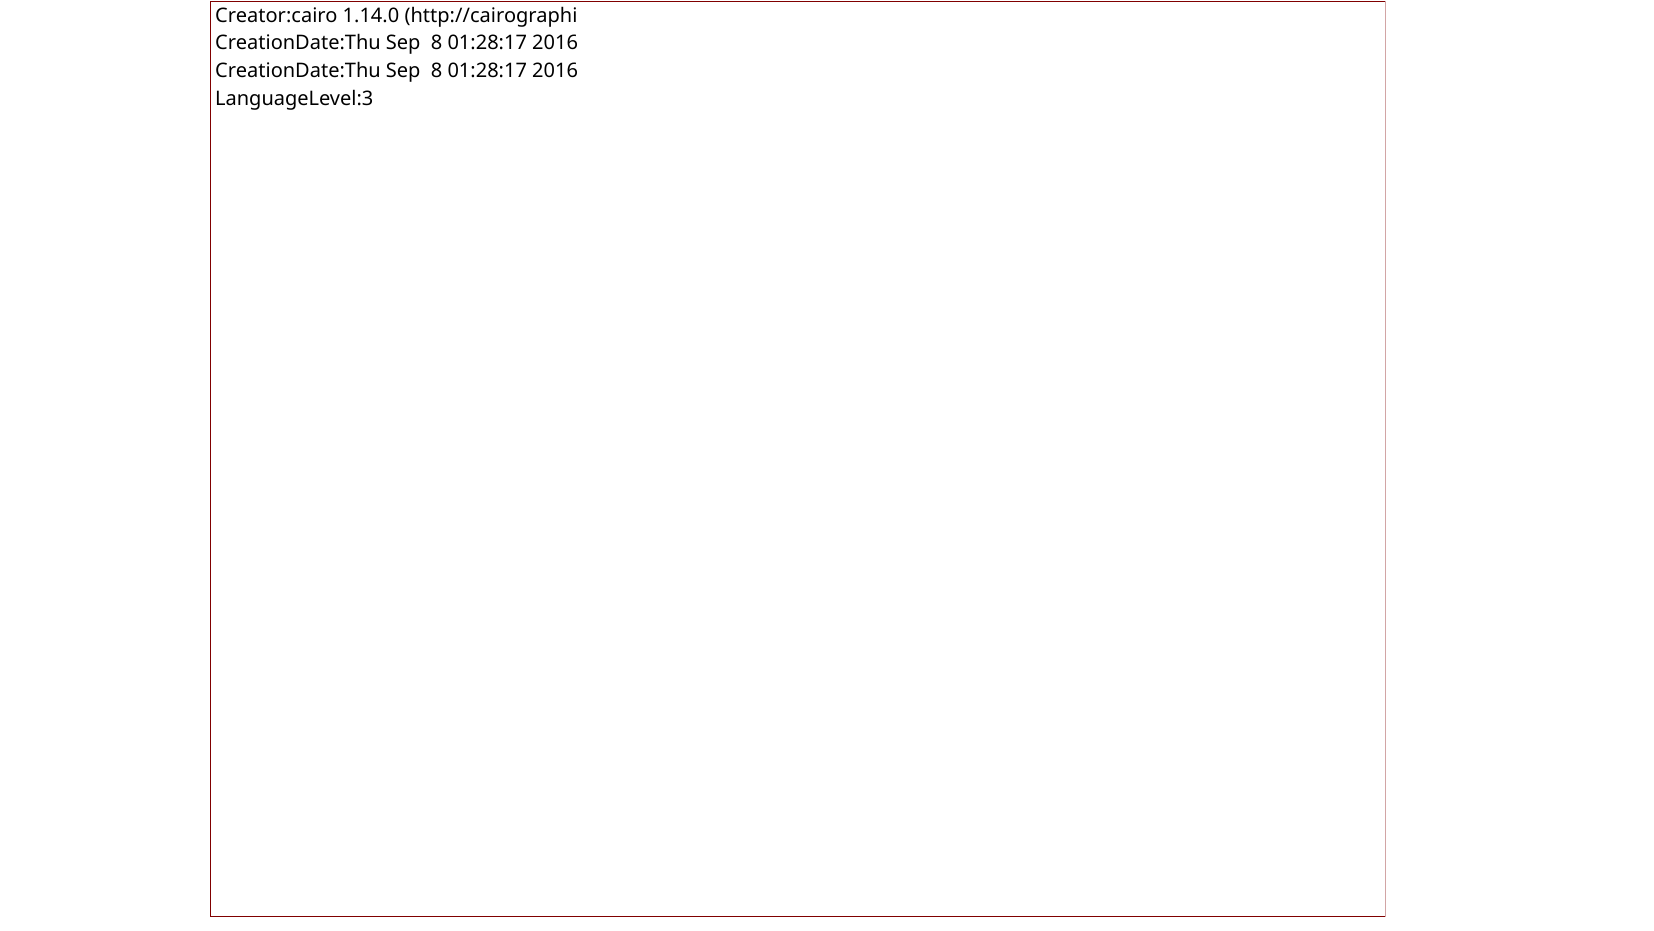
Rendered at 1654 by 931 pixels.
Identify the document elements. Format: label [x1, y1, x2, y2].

picture [208, 0, 1386, 917]
